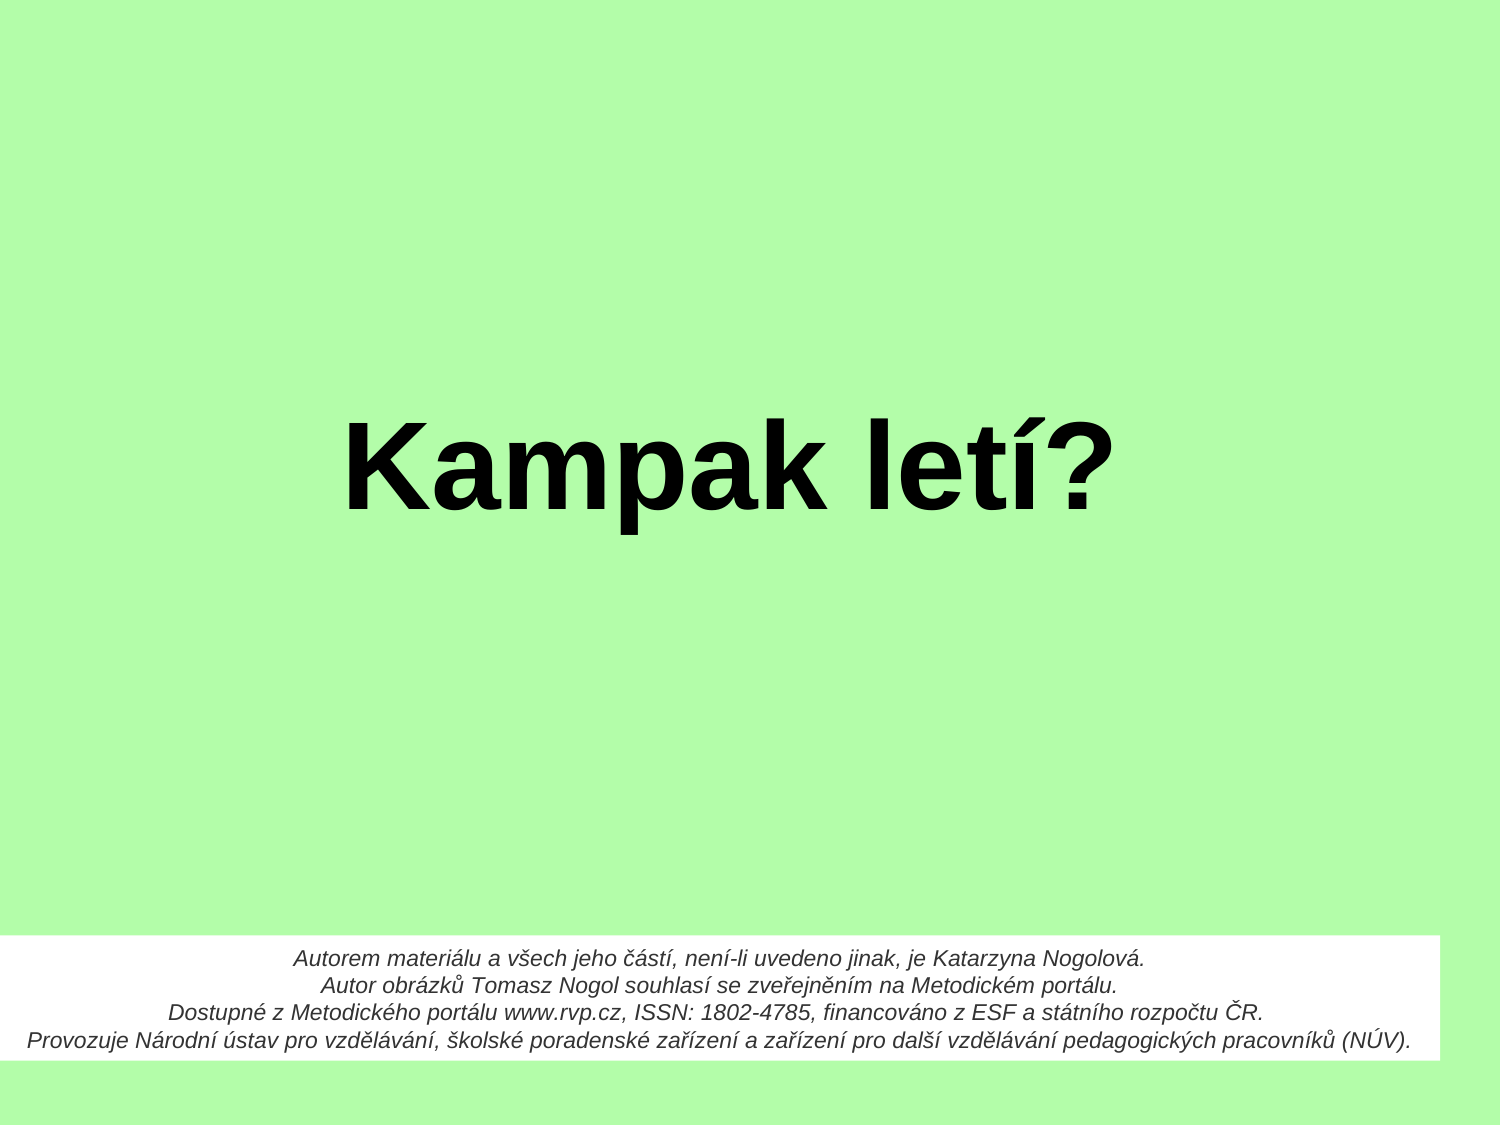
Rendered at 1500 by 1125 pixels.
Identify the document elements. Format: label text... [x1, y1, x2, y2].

text_box Autorem materiálu a všech jeho částí, není-li uvedeno jinak, je Katarzyna Nogolová. Autor obrázků Tomasz Nogol souhlasí se zveřejněním na Metodickém portálu. Dostupné z Metodického portálu www.rvp.cz, ISSN: 1802-4785, financováno z ESF a státního rozpočtu ČR. Provozuje Národní ústav pro vzdělávání, školské poradenské zařízení a zařízení pro další vzdělávání pedagogických pracovníků (NÚV). [0, 935, 1441, 1061]
title Kampak letí? [268, 338, 1192, 580]
